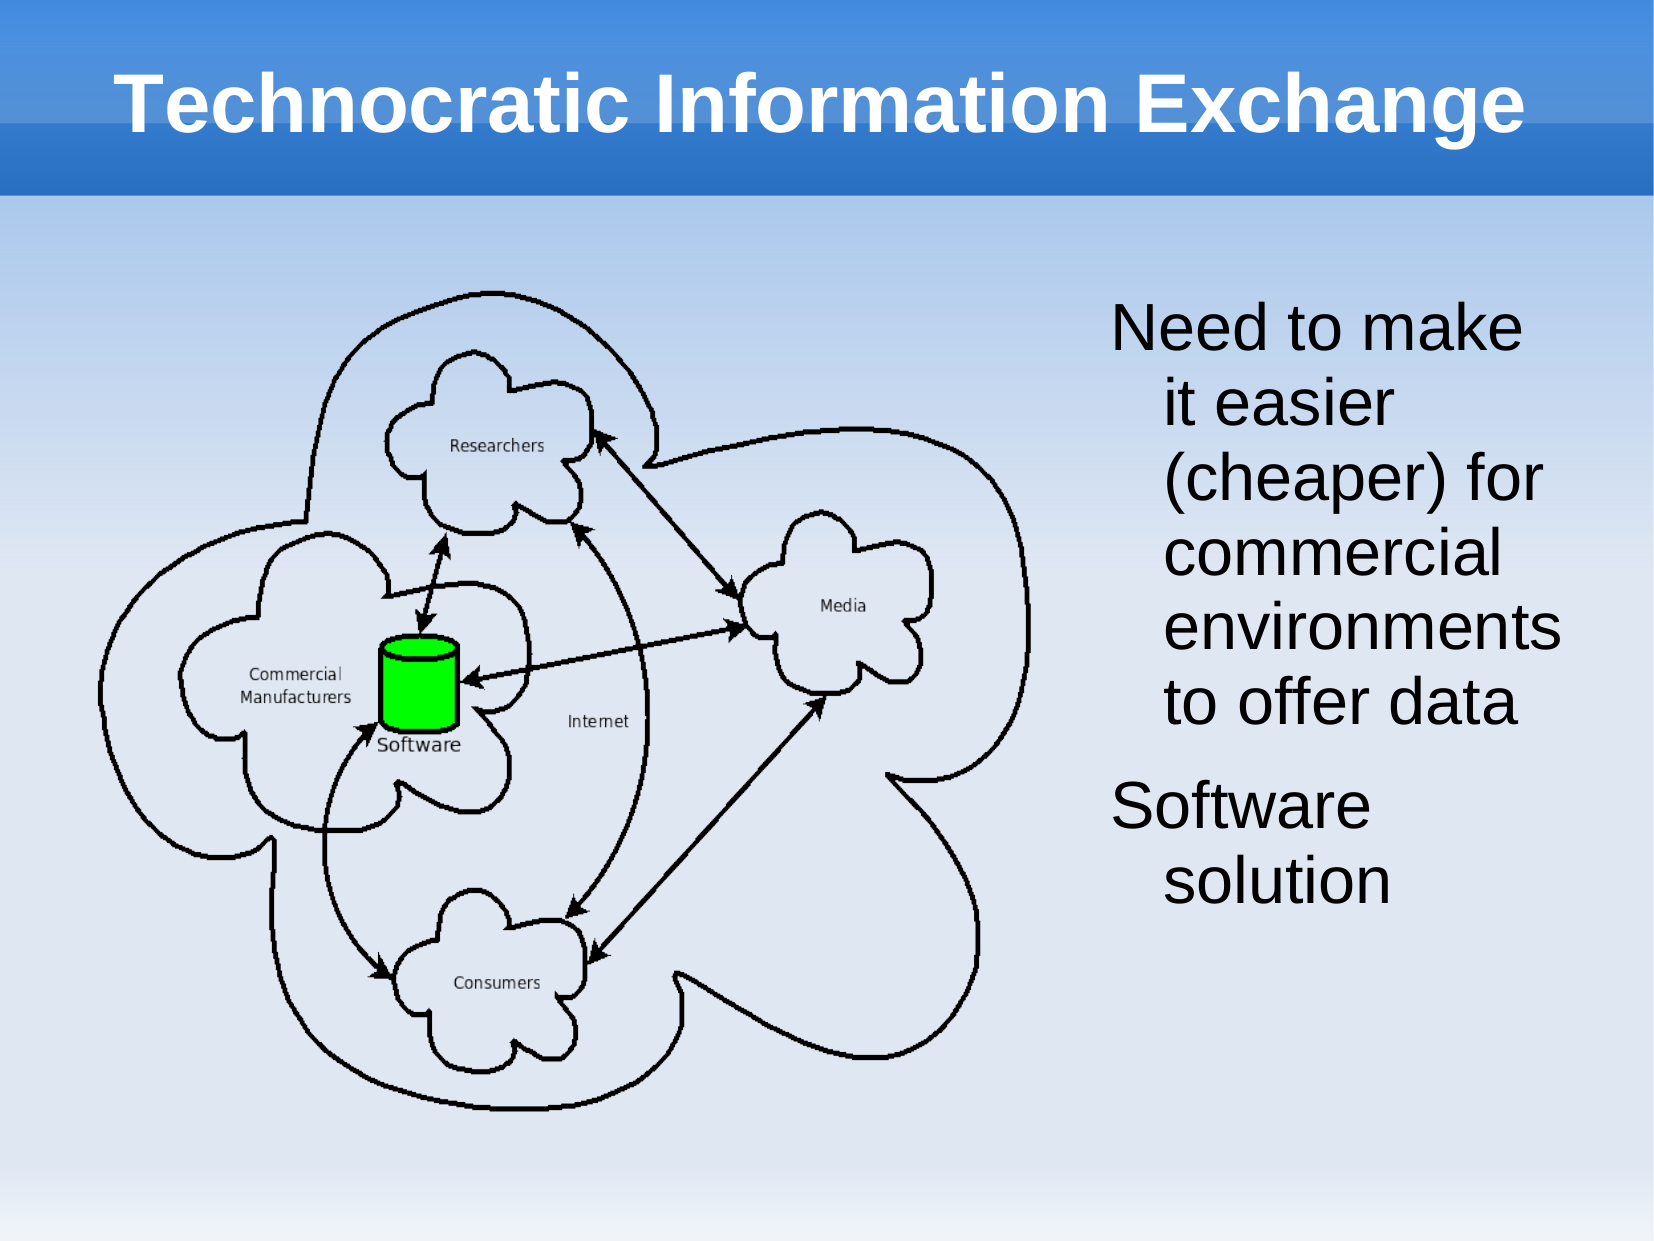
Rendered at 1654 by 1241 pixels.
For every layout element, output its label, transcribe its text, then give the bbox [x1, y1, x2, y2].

picture [0, 0, 1654, 1241]
list Need to make it easier (cheaper) for commercial environments to offer data Software solution [1092, 290, 1572, 1109]
title Technocratic Information Exchange [76, 0, 1565, 208]
